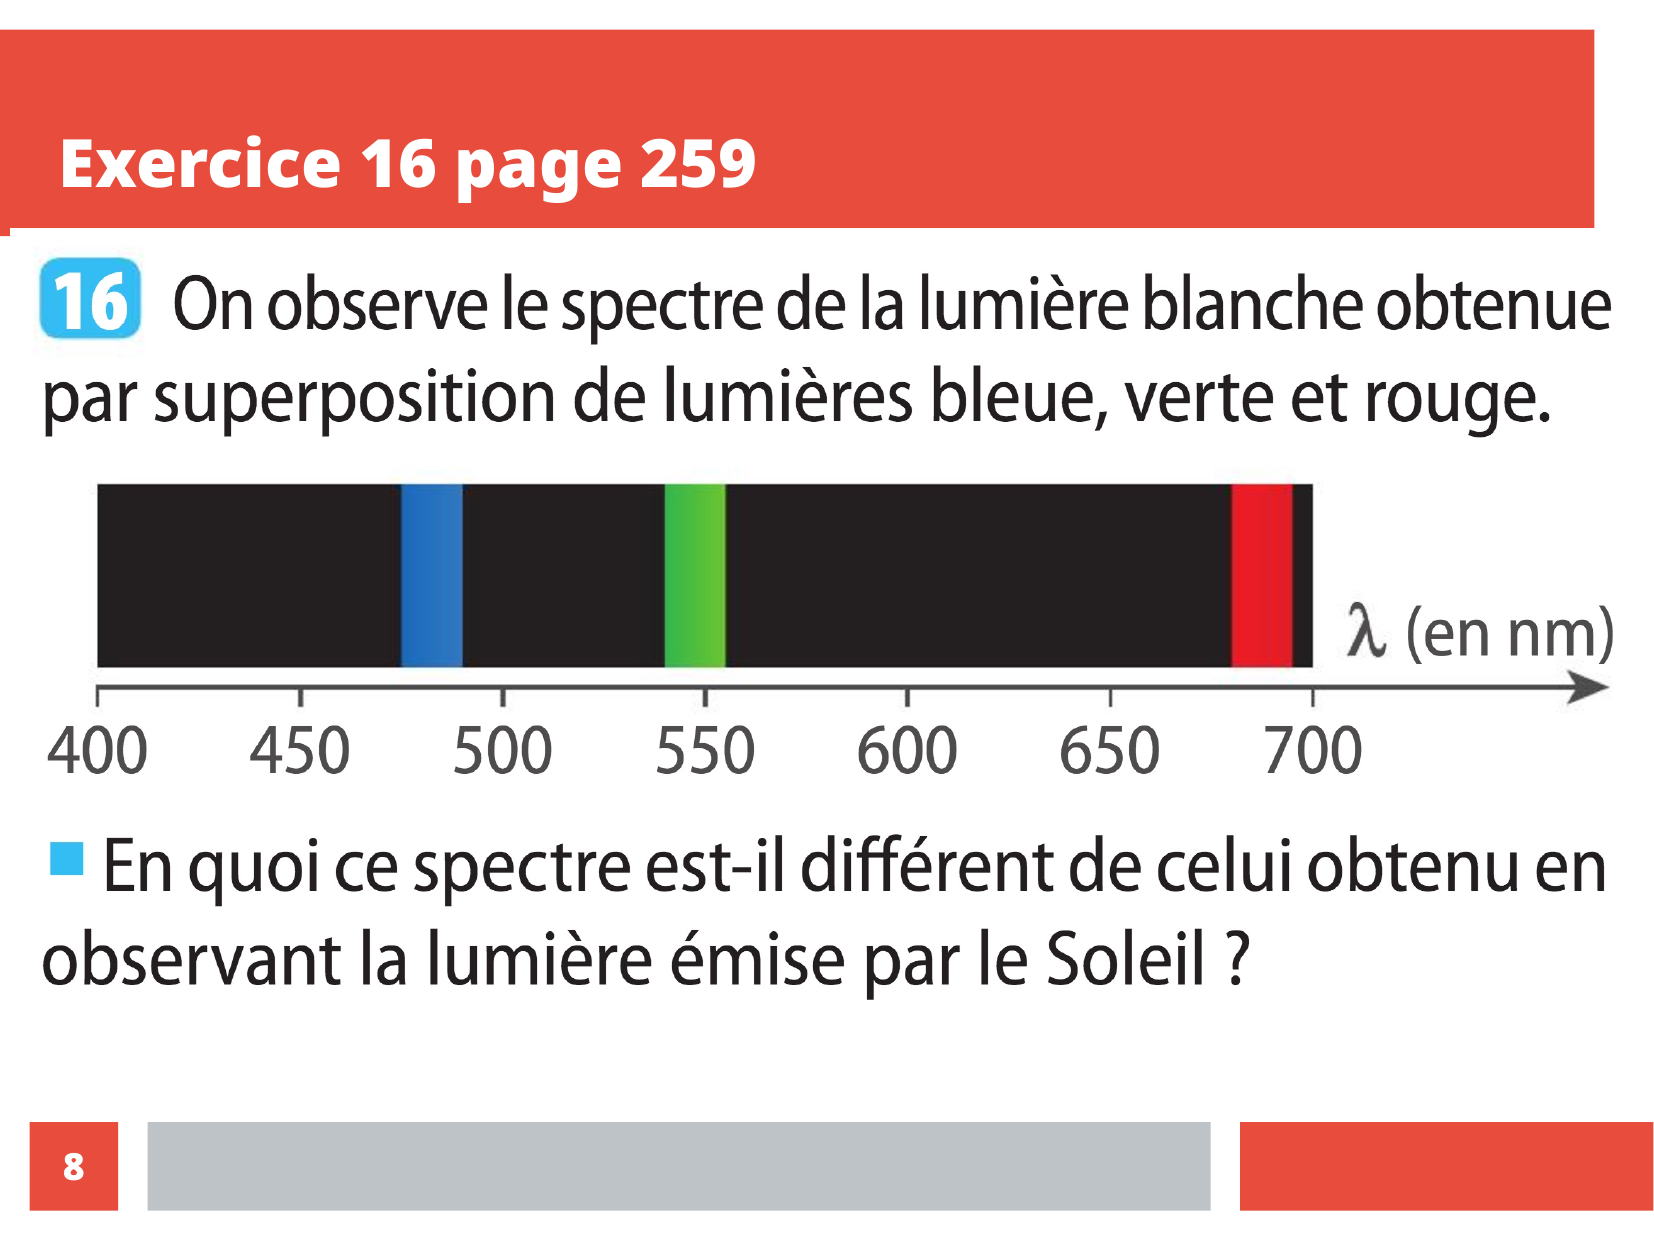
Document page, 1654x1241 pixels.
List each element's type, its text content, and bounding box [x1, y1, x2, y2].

title Exercice 16 page 259 [59, 59, 1595, 207]
picture [10, 228, 1654, 1031]
